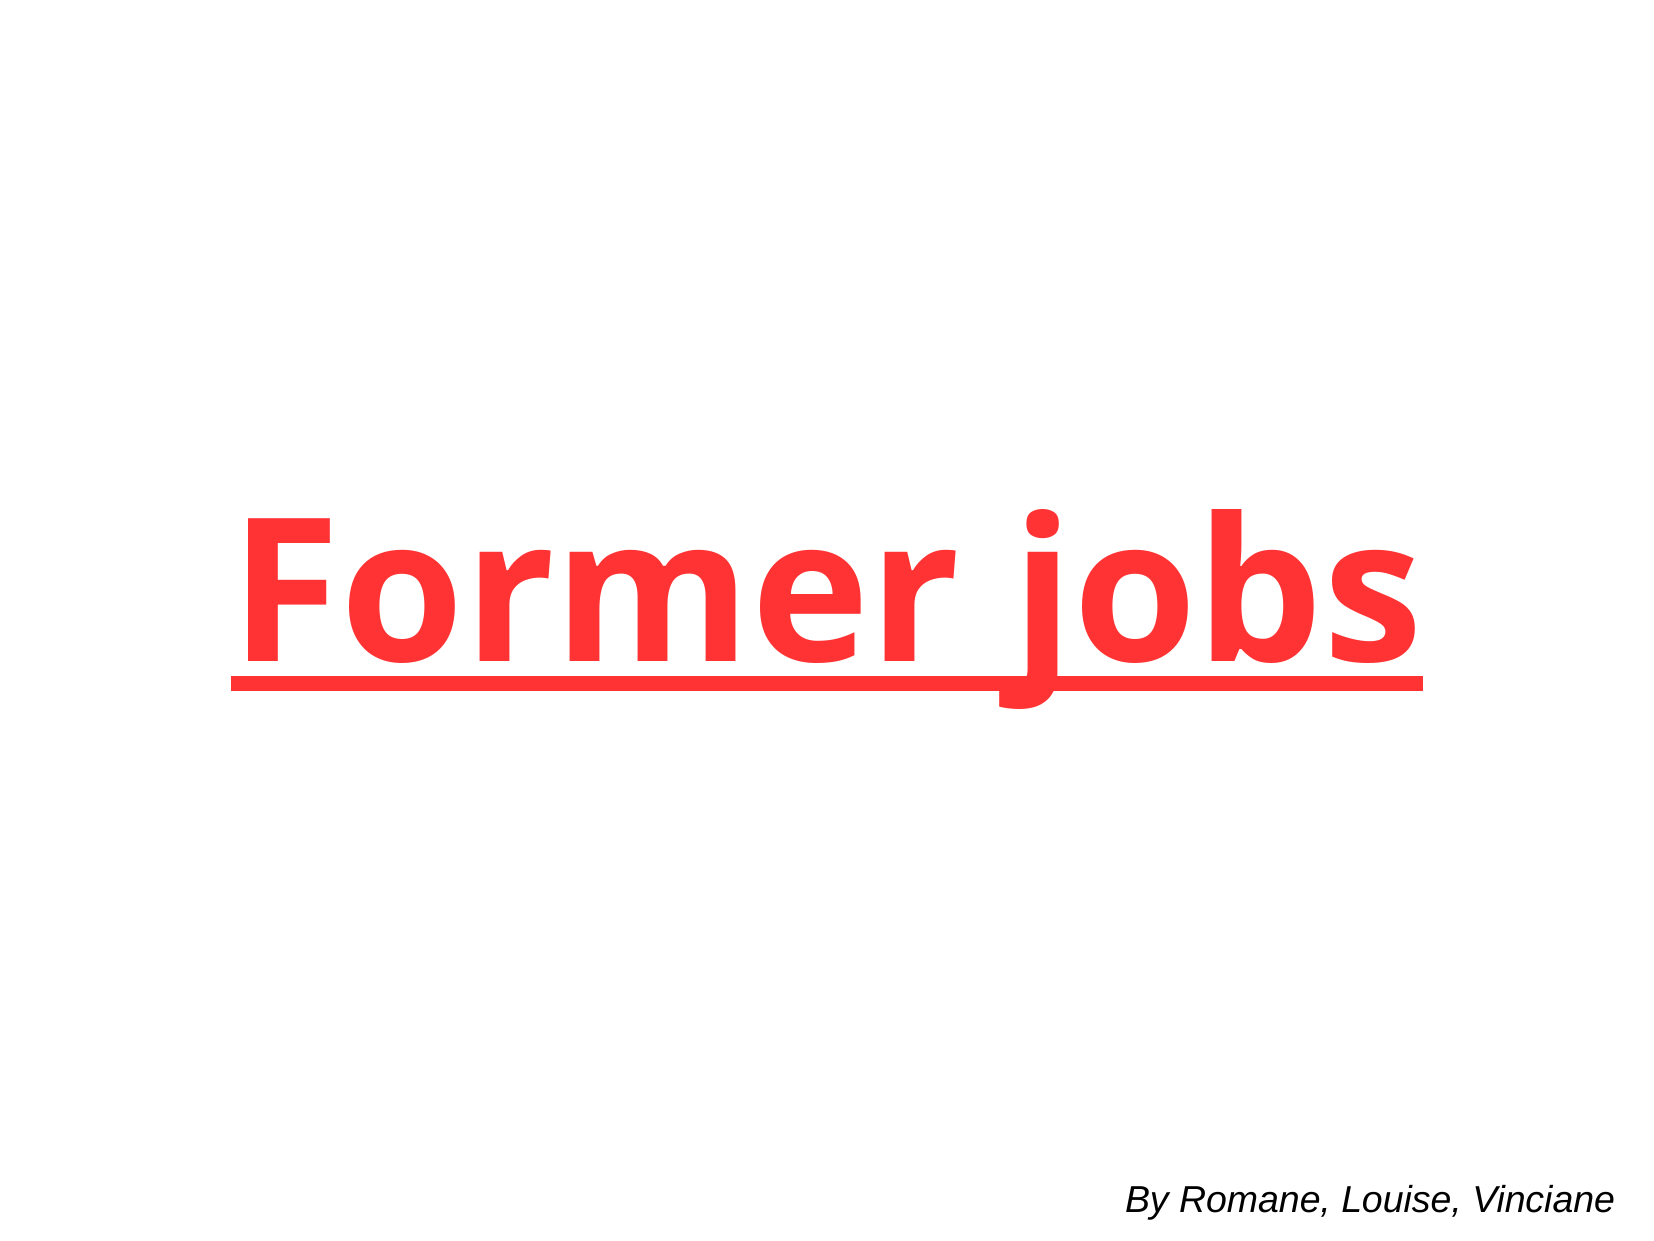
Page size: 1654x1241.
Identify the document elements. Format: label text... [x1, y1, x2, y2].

title Former jobs [82, 444, 1571, 724]
text_box By Romane, Louise, Vinciane [1110, 1171, 1630, 1229]
